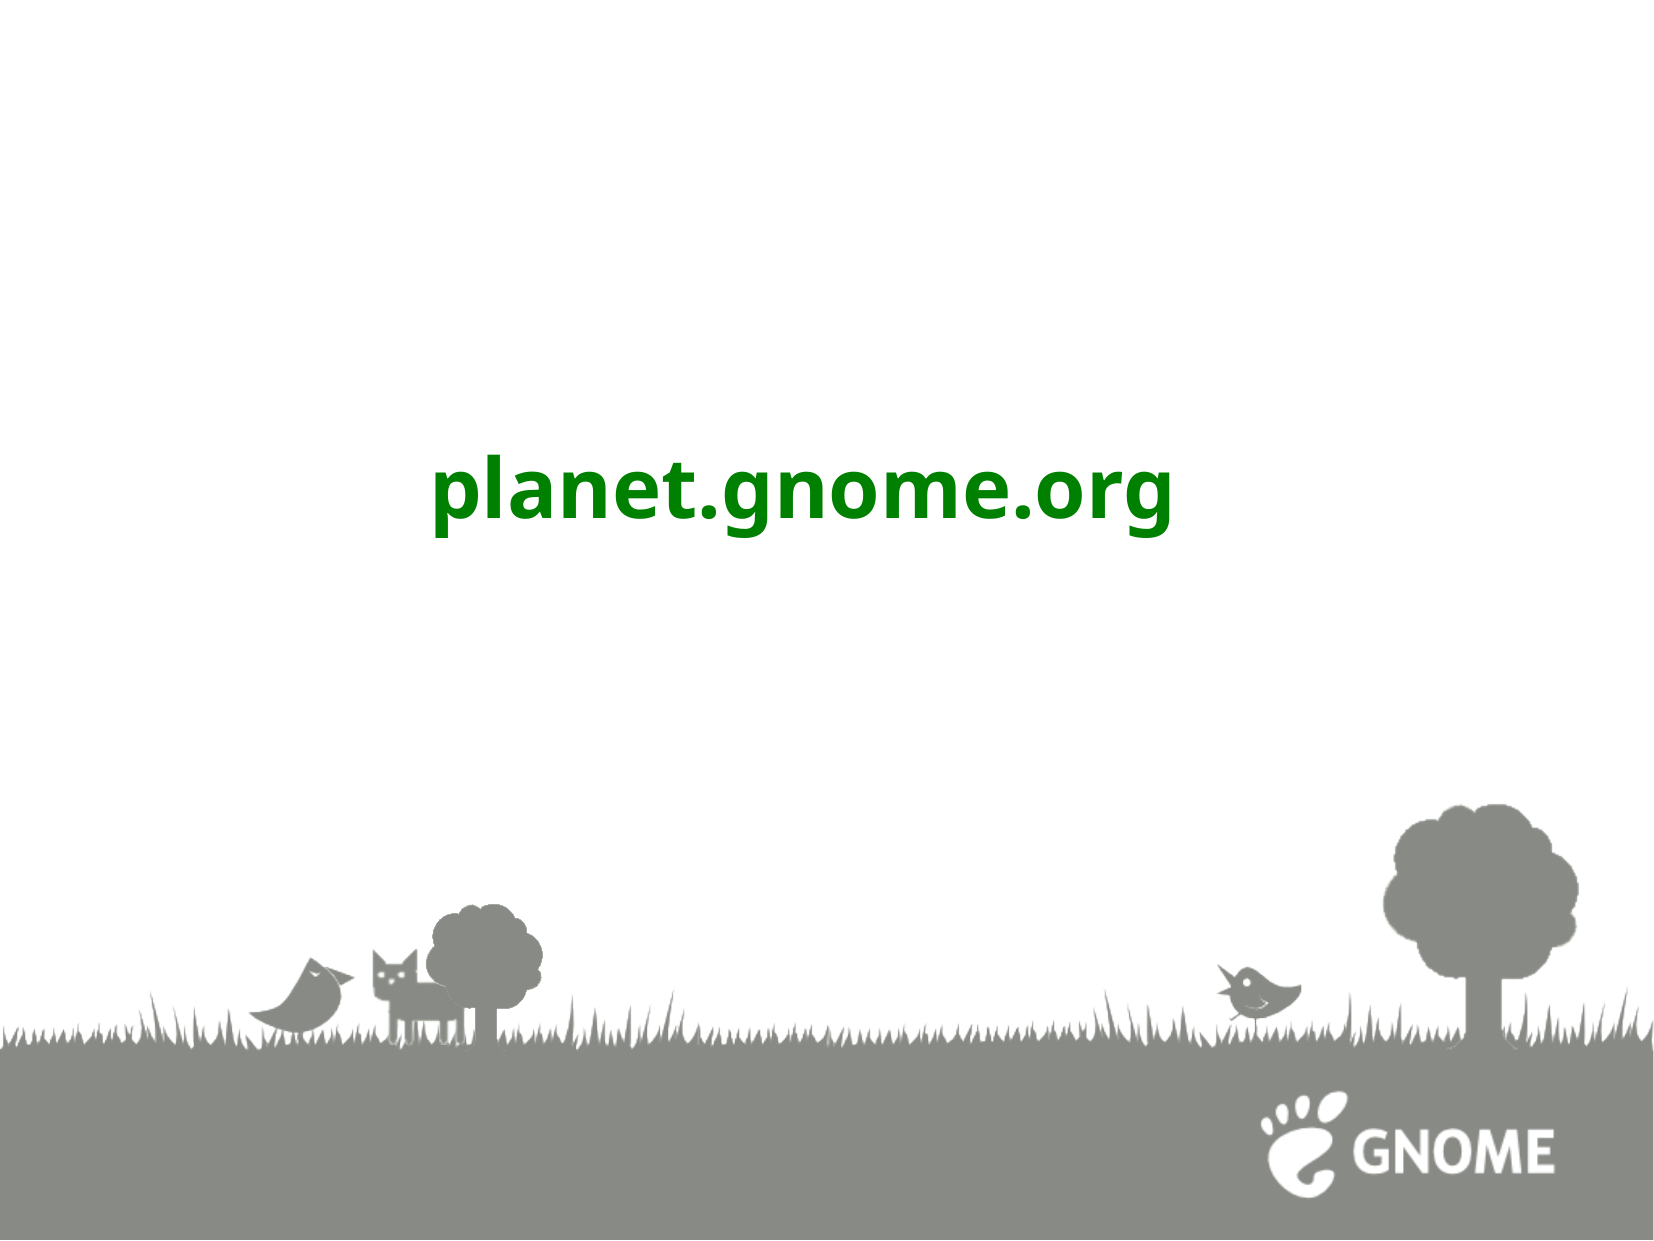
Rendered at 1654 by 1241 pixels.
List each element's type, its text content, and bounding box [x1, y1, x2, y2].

text_box planet.gnome.org [221, 422, 1385, 549]
picture [0, 0, 1654, 1240]
